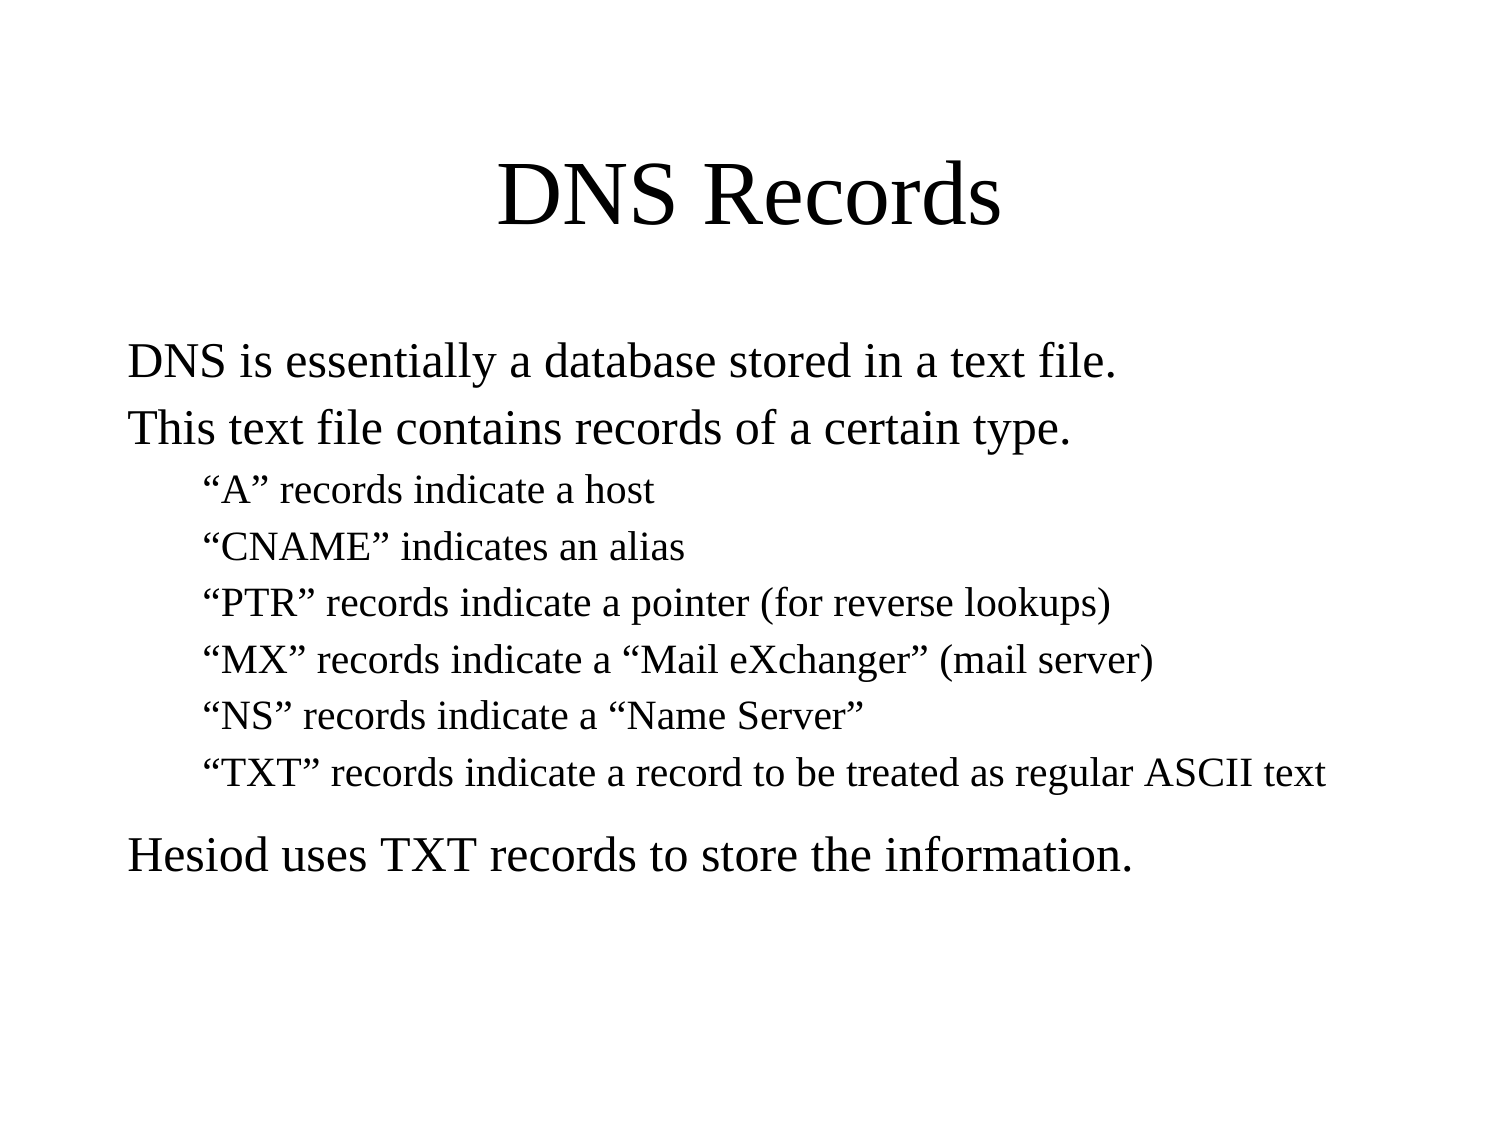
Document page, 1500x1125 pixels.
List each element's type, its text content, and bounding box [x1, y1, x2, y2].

list DNS is essentially a database stored in a text file. This text file contains records of a certain type. “A” records indicate a host “CNAME” indicates an alias “PTR” records indicate a pointer (for reverse lookups) “MX” records indicate a “Mail eXchanger” (mail server) “NS” records indicate a “Name Server” “TXT” records indicate a record to be treated as regular ASCII text Hesiod uses TXT records to store the information. [112, 324, 1388, 1001]
title DNS Records [112, 99, 1388, 288]
